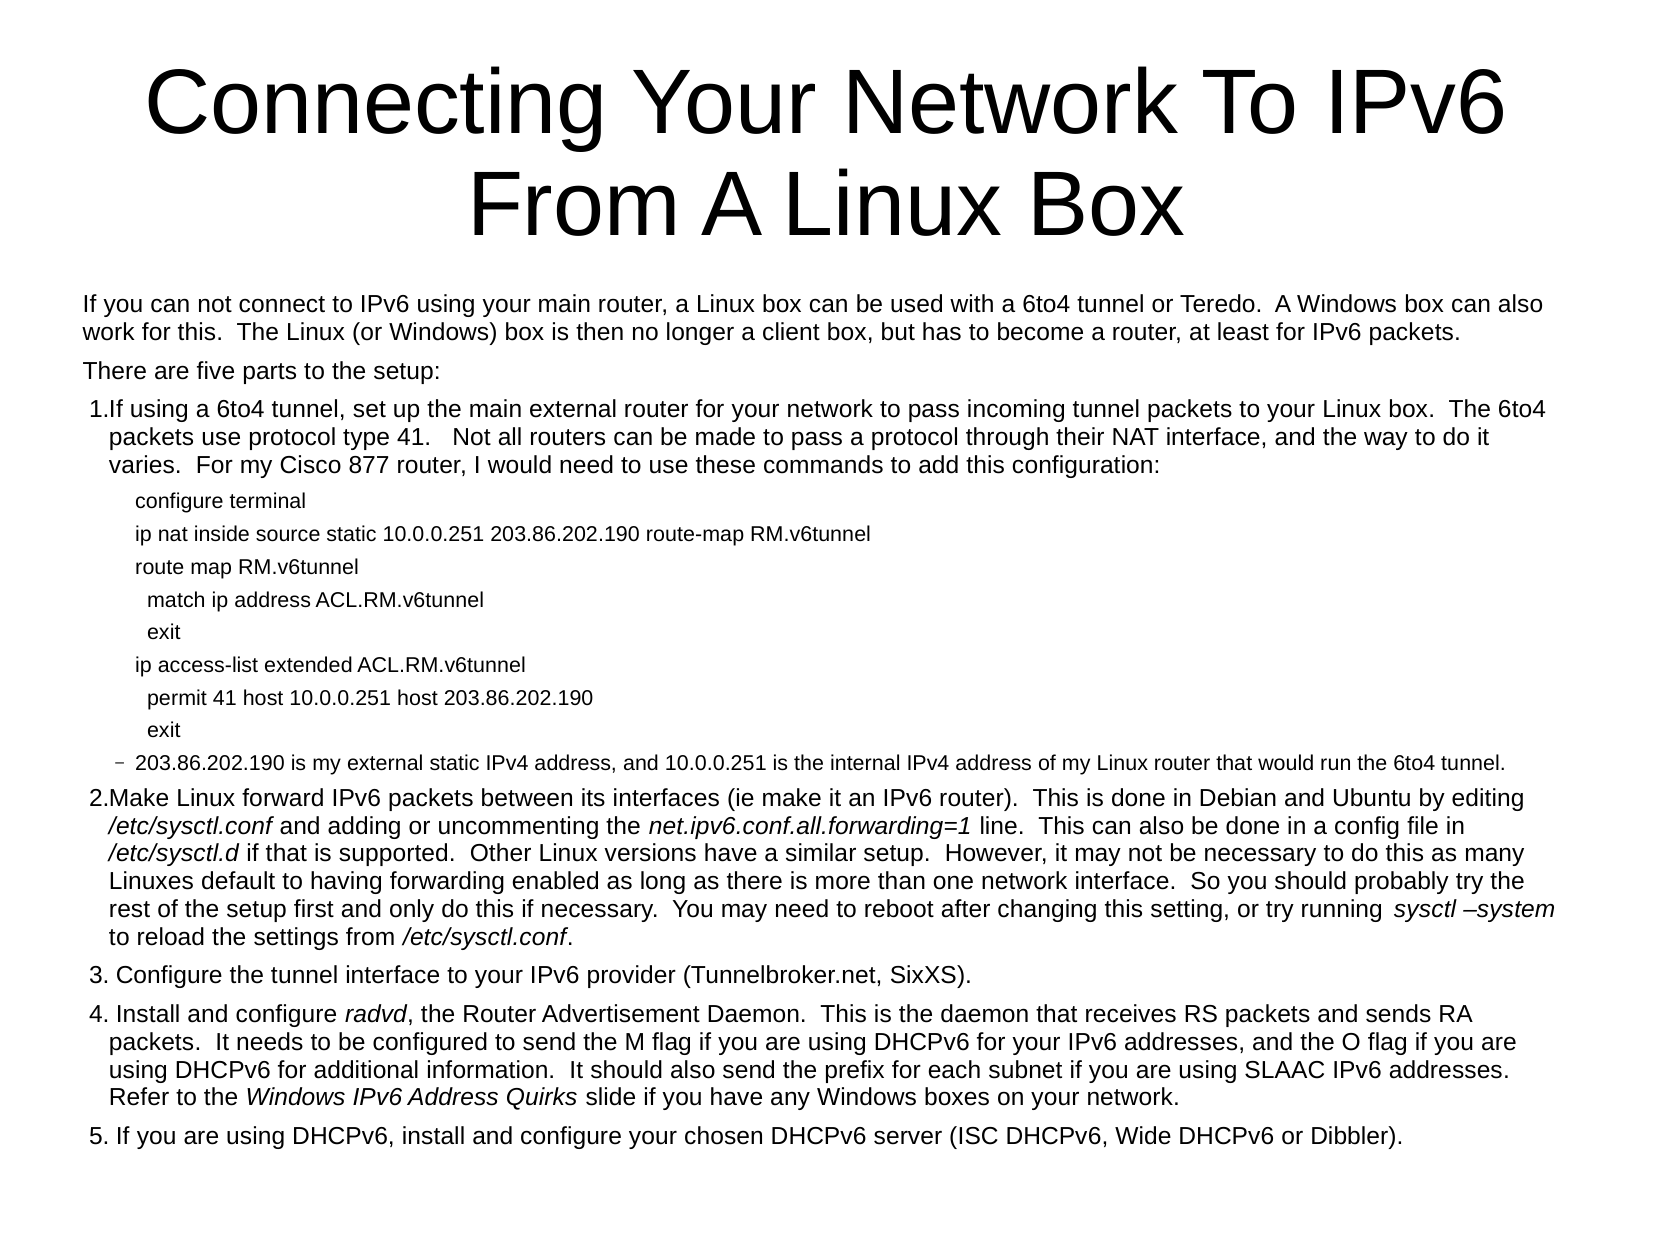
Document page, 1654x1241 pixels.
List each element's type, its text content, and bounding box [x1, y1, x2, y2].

list If you can not connect to IPv6 using your main router, a Linux box can be used with a 6to4 tunnel or Teredo. A Windows box can also work for this. The Linux (or Windows) box is then no longer a client box, but has to become a router, at least for IPv6 packets. There are five parts to the setup: If using a 6to4 tunnel, set up the main external router for your network to pass incoming tunnel packets to your Linux box. The 6to4 packets use protocol type 41. Not all routers can be made to pass a protocol through their NAT interface, and the way to do it varies. For my Cisco 877 router, I would need to use these commands to add this configuration: configure terminal ip nat inside source static 10.0.0.251 203.86.202.190 route-map RM.v6tunnel route map RM.v6tunnel match ip address ACL.RM.v6tunnel exit ip access-list extended ACL.RM.v6tunnel permit 41 host 10.0.0.251 host 203.86.202.190 exit 203.86.202.190 is my external static IPv4 address, and 10.0.0.251 is the internal IPv4 address of my Linux router that would run the 6to4 tunnel. Make Linux forward IPv6 packets between its interfaces (ie make it an IPv6 router). This is done in Debian and Ubuntu by editing /etc/sysctl.conf and adding or uncommenting the net.ipv6.conf.all.forwarding=1 line. This can also be done in a config file in /etc/sysctl.d if that is supported. Other Linux versions have a similar setup. However, it may not be necessary to do this as many Linuxes default to having forwarding enabled as long as there is more than one network interface. So you should probably try the rest of the setup first and only do this if necessary. You may need to reboot after changing this setting, or try running sysctl –system to reload the settings from /etc/sysctl.conf. Configure the tunnel interface to your IPv6 provider (Tunnelbroker.net, SixXS). Install and configure radvd, the Router Advertisement Daemon. This is the daemon that receives RS packets and sends RA packets. It needs to be configured to send the M flag if you are using DHCPv6 for your IPv6 addresses, and the O flag if you are using DHCPv6 for additional information. It should also send the prefix for each subnet if you are using SLAAC IPv6 addresses. Refer to the Windows IPv6 Address Quirks slide if you have any Windows boxes on your network. If you are using DHCPv6, install and configure your chosen DHCPv6 server (ISC DHCPv6, Wide DHCPv6 or Dibbler). [82, 290, 1571, 1170]
title Connecting Your Network To IPv6 From A Linux Box [82, 49, 1571, 257]
